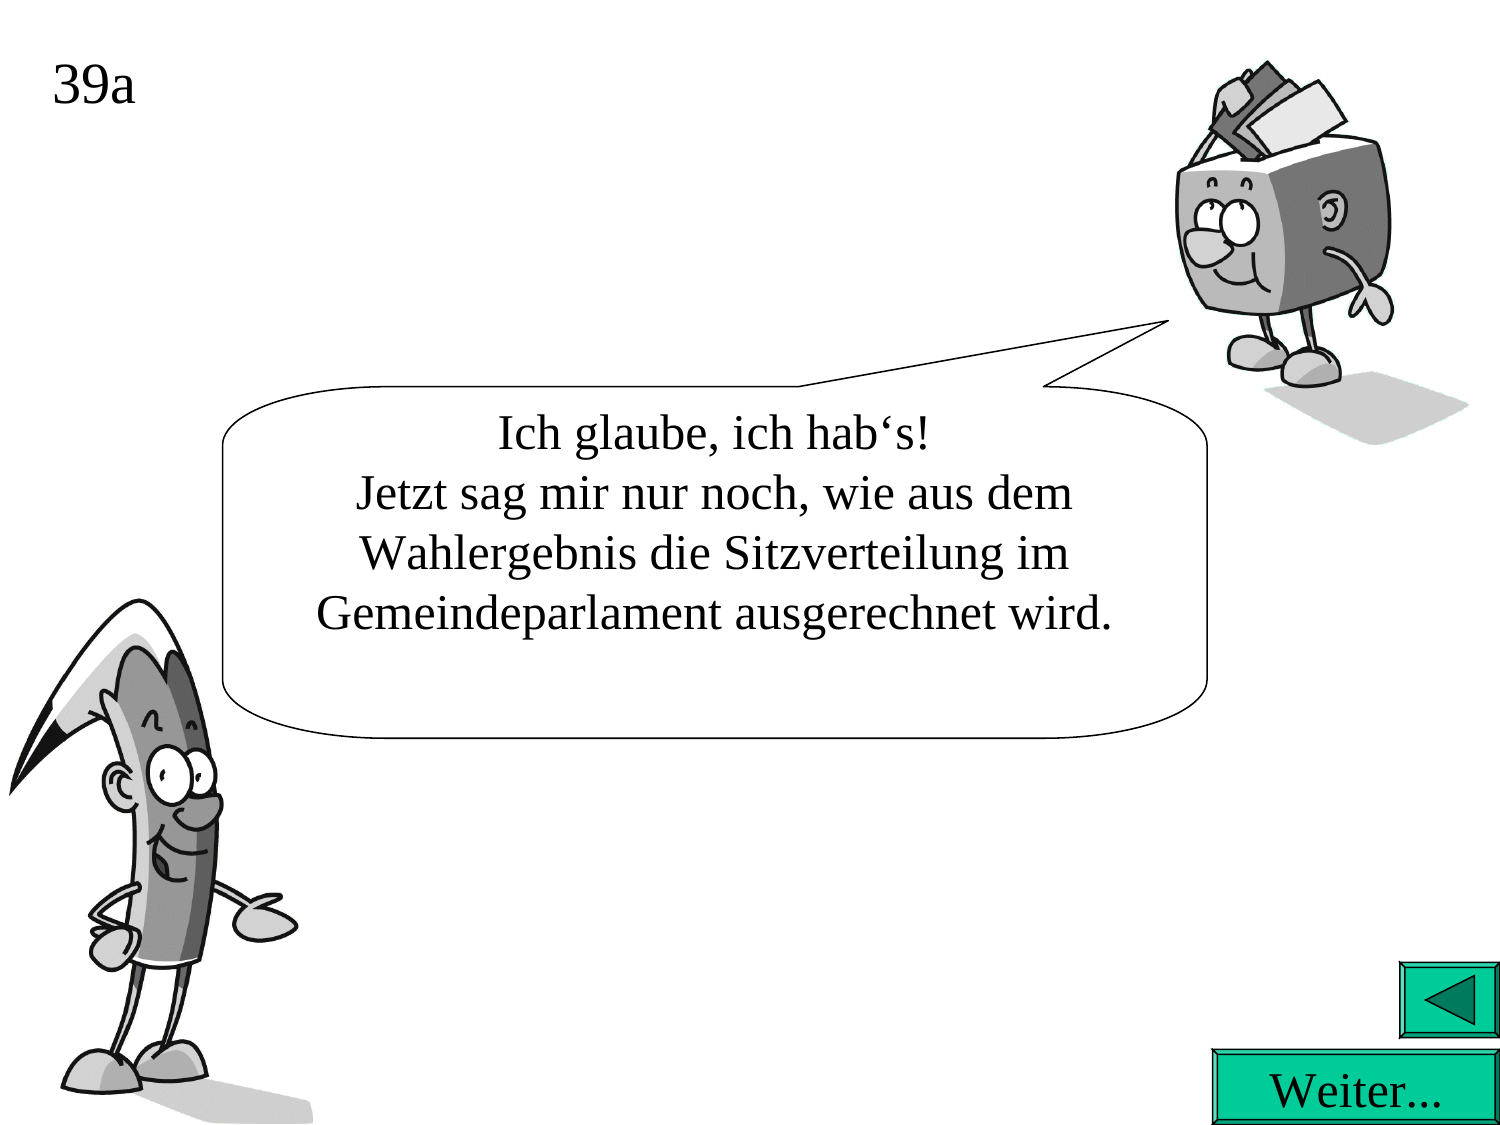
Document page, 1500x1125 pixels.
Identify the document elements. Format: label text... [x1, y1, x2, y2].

text_box 39a [37, 37, 175, 138]
picture [1159, 54, 1469, 445]
text_box Ich glaube, ich hab‘s! Jetzt sag mir nur noch, wie aus dem Wahlergebnis die Sitzverteilung im Gemeindeparlament ausgerechnet wird. [222, 322, 1208, 739]
text_box Weiter... [1218, 1055, 1495, 1119]
picture [2, 585, 313, 1124]
